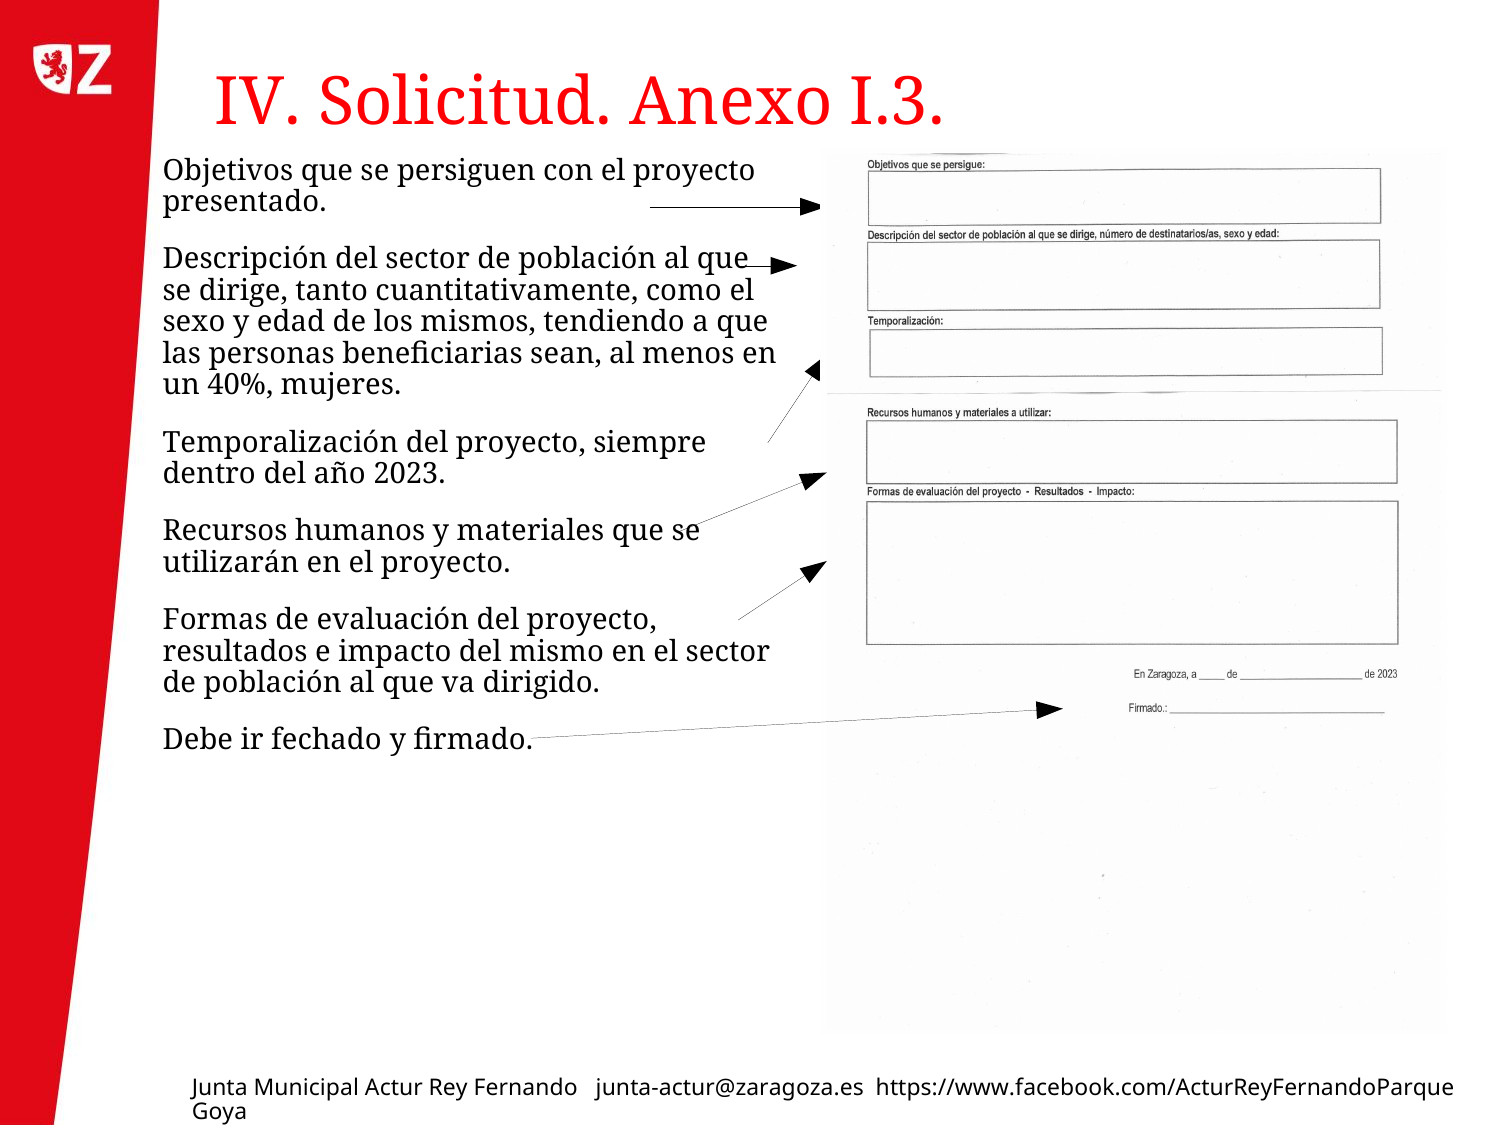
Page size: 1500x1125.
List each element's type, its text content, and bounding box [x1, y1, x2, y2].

picture [820, 147, 1447, 1034]
picture [0, 0, 160, 1125]
text_box IV. Solicitud. Anexo I.3. [199, 49, 1413, 146]
text_box Objetivos que se persiguen con el proyecto presentado. Descripción del sector de población al que se dirige, tanto cuantitativamente, como el sexo y edad de los mismos, tendiendo a que las personas beneficiarias sean, al menos en un 40%, mujeres. Temporalización del proyecto, siempre dentro del año 2023. Recursos humanos y materiales que se utilizarán en el proyecto. Formas de evaluación del proyecto, resultados e impacto del mismo en el sector de población al que va dirigido. Debe ir fechado y firmado. [147, 147, 798, 852]
